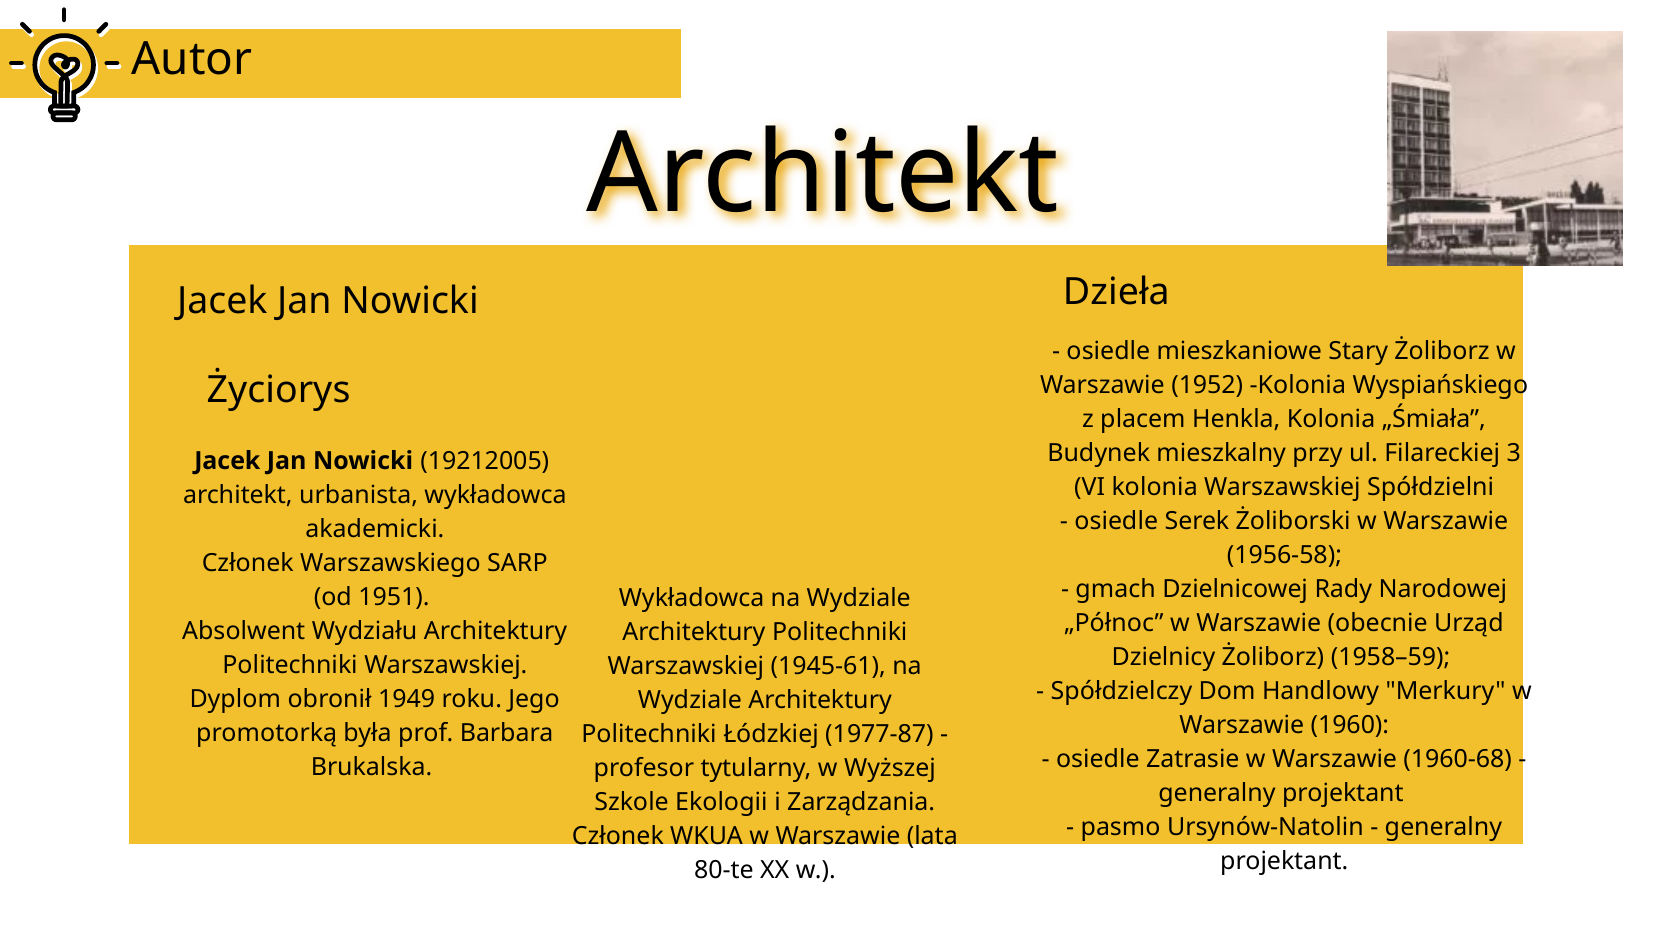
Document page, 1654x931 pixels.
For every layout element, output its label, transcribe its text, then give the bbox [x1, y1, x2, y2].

picture [1387, 31, 1623, 266]
text_box - osiedle mieszkaniowe Stary Żoliborz w Warszawie (1952) -Kolonia Wyspiańskiego z placem Henkla, Kolonia „Śmiała”, Budynek mieszkalny przy ul. Filareckiej 3 (VI kolonia Warszawskiej Spółdzielni - osiedle Serek Żoliborski w Warszawie (1956-58); - gmach Dzielnicowej Rady Narodowej „Północ” w Warszawie (obecnie Urząd Dzielnicy Żoliborz) (1958–59); - Spółdzielczy Dom Handlowy "Merkury" w Warszawie (1960): - osiedle Zatrasie w Warszawie (1960-68) - generalny projektant - pasmo Ursynów-Natolin - generalny projektant. [1033, 264, 1536, 931]
text_box Wykładowca na Wydziale Architektury Politechniki Warszawskiej (1945-61), na Wydziale Architektury Politechniki Łódzkiej (1977-87) - profesor tytularny, w Wyższej Szkole Ekologii i Zarządzania. Członek WKUA w Warszawie (lata 80-te XX w.). [570, 579, 961, 886]
title Jacek Jan Nowicki [177, 273, 493, 325]
title Autor [131, 16, 578, 97]
title Architekt [265, 88, 1381, 248]
title Życiorys [206, 362, 522, 414]
text_box Jacek Jan Nowicki (19212005) architekt, urbanista, wykładowca akademicki. Członek Warszawskiego SARP (od 1951). Absolwent Wydziału Architektury Politechniki Warszawskiej. Dyplom obronił 1949 roku. Jego promotorką była prof. Barbara Brukalska. [180, 442, 571, 784]
